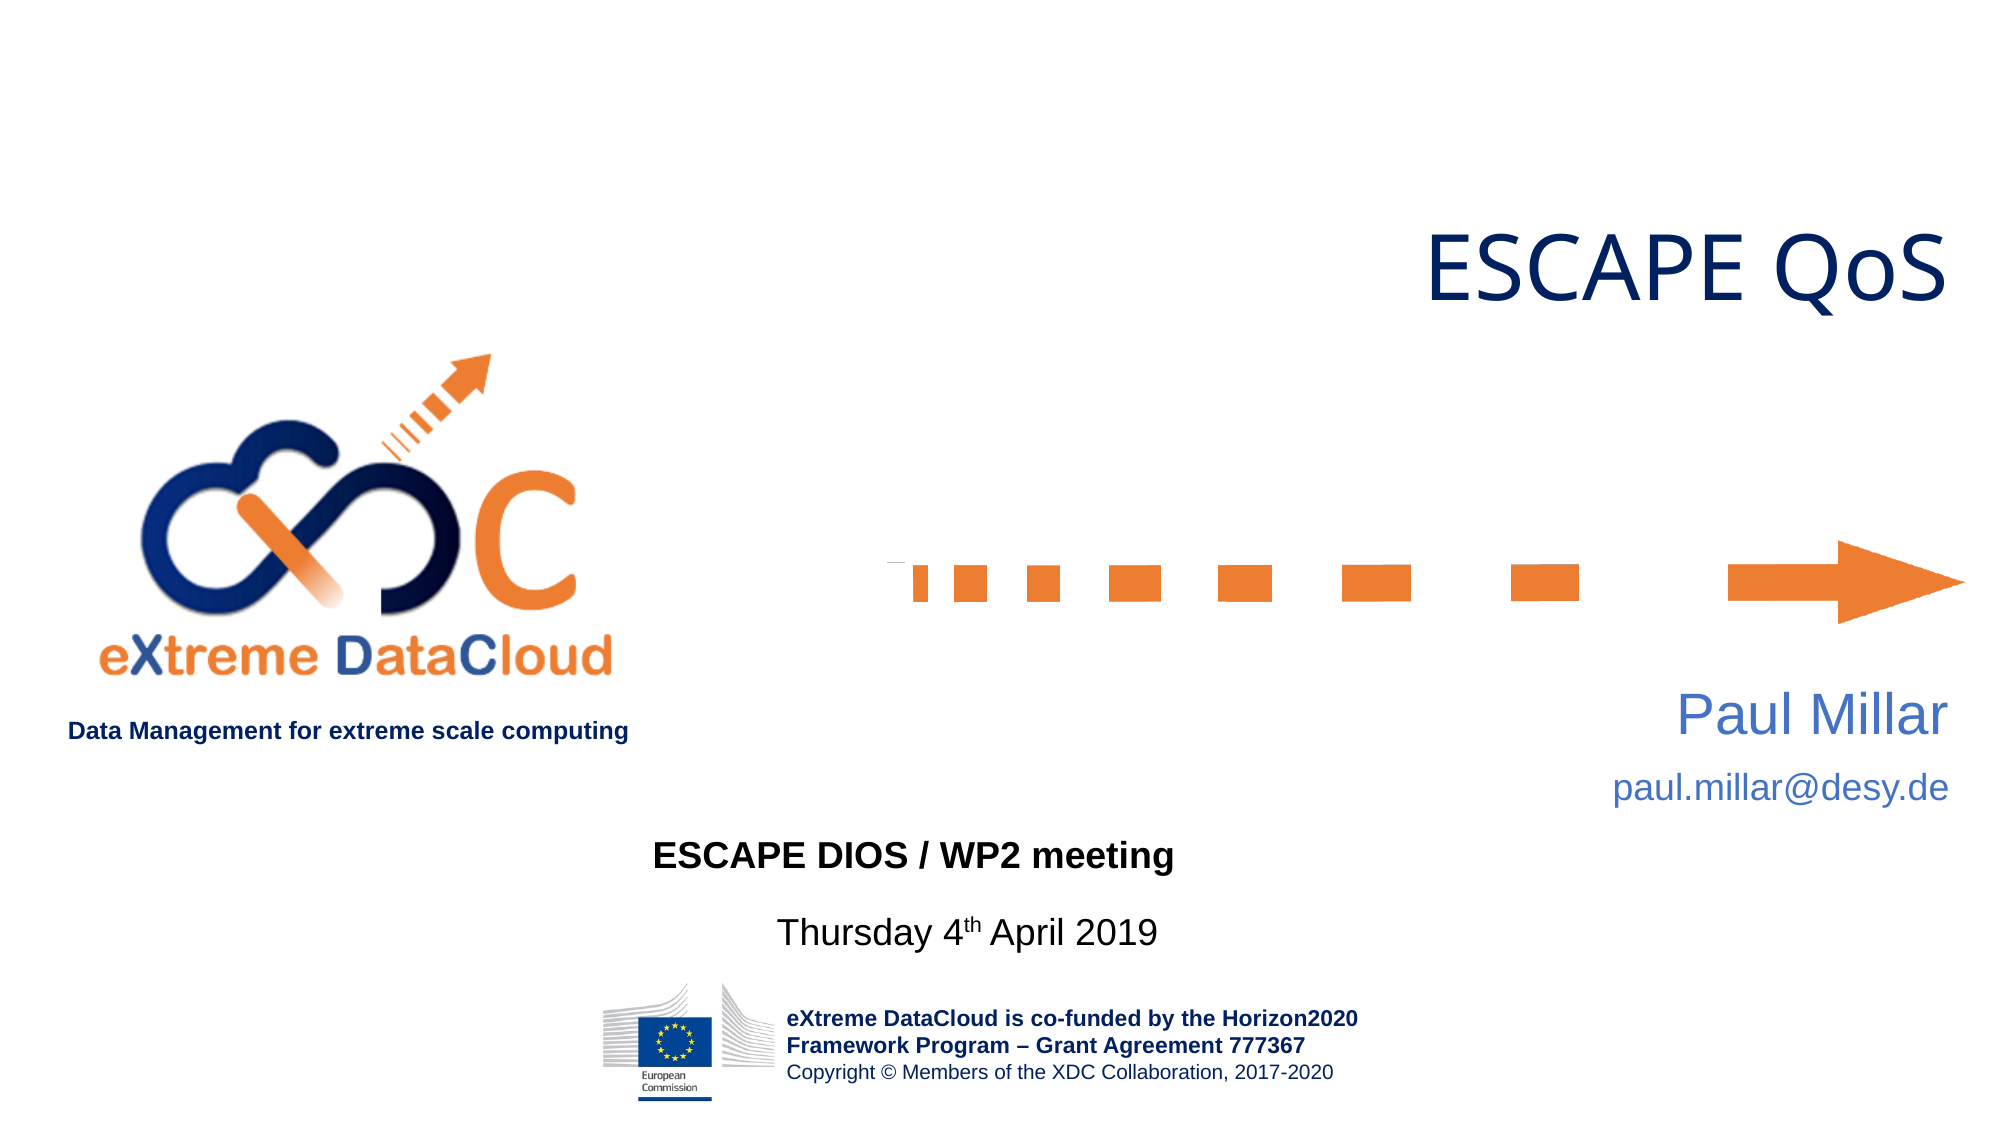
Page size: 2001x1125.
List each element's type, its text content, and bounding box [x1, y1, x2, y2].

list Paul Millar paul.millar@desy.de [1161, 676, 1965, 839]
picture [558, 977, 816, 1106]
text_box Thursday 4th April 2019 [761, 903, 1365, 962]
picture [35, 334, 664, 725]
picture [887, 540, 1965, 624]
title ESCAPE QoS [736, 154, 1965, 373]
text_box ESCAPE DIOS / WP2 meeting [637, 826, 1459, 884]
